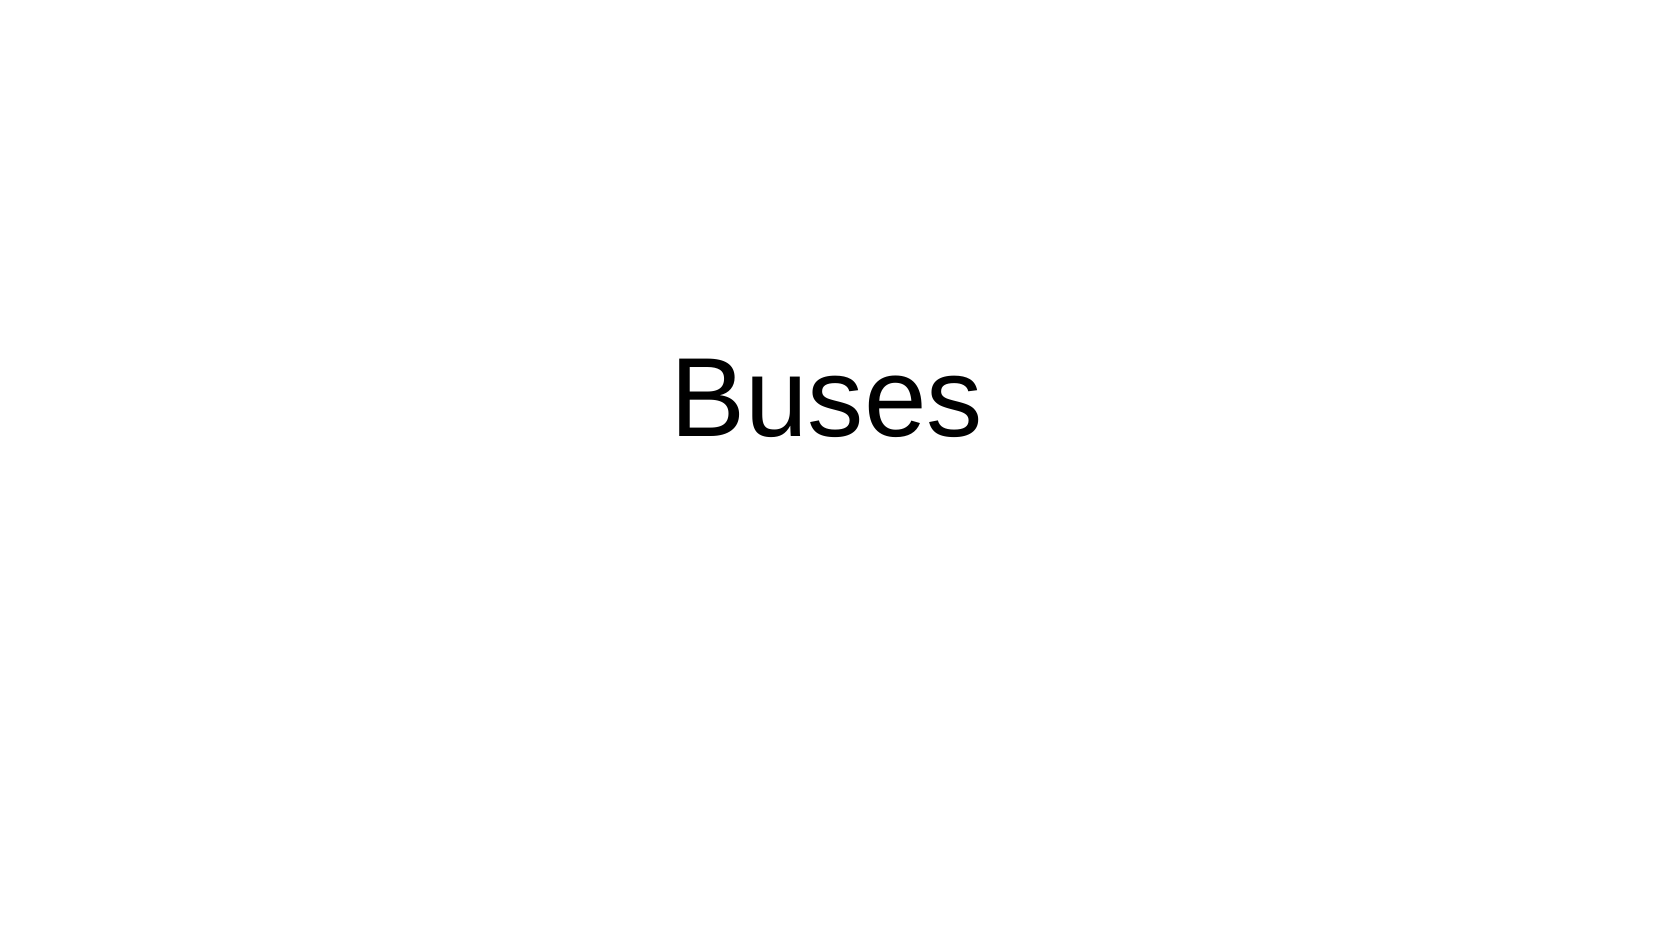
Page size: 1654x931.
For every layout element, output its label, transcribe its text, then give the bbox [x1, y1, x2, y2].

subtitle Buses [82, 37, 1571, 757]
